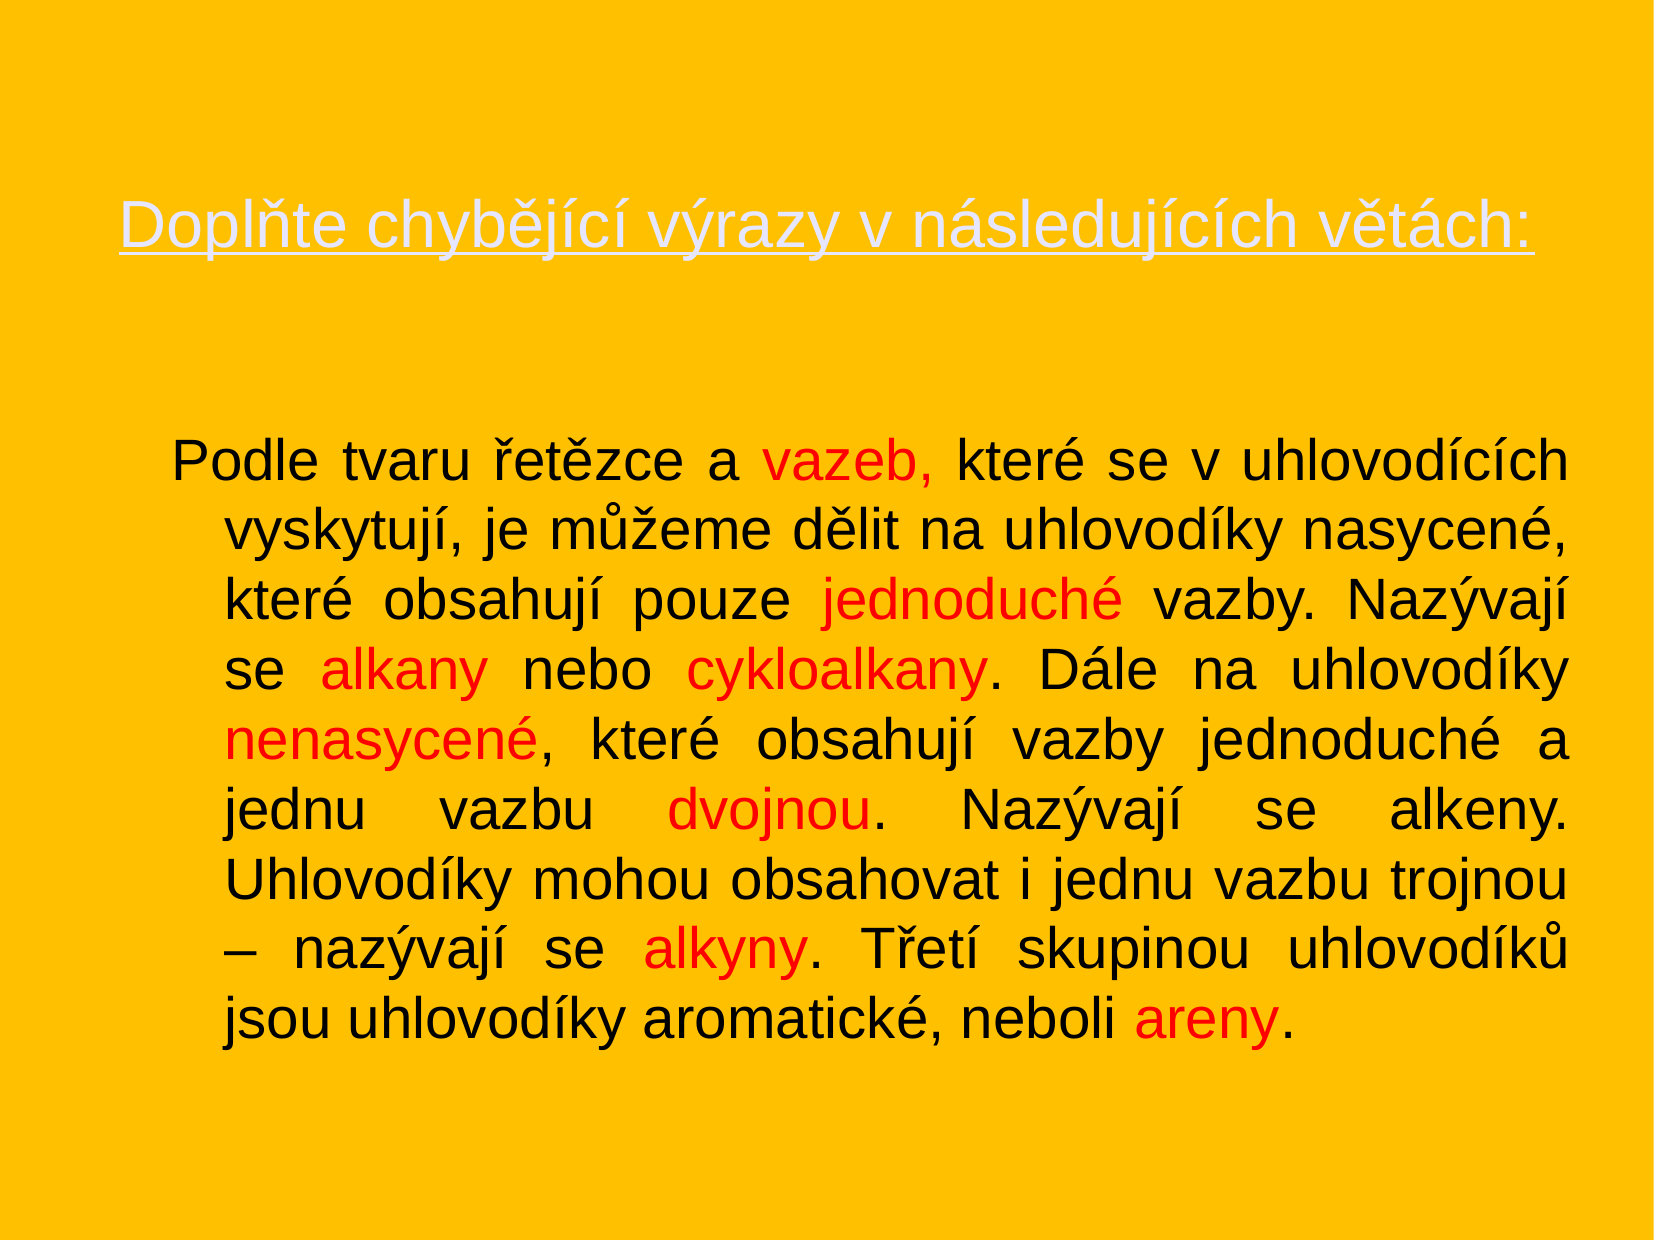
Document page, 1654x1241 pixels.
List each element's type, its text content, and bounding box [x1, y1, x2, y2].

list Podle tvaru řetězce a vazeb, které se v uhlovodících vyskytují, je můžeme dělit na uhlovodíky nasycené, které obsahují pouze jednoduché vazby. Nazývají se alkany nebo cykloalkany. Dále na uhlovodíky nenasycené, které obsahují vazby jednoduché a jednu vazbu dvojnou. Nazývají se alkeny. Uhlovodíky mohou obsahovat i jednu vazbu trojnou – nazývají se alkyny. Třetí skupinou uhlovodíků jsou uhlovodíky aromatické, neboli areny. [82, 421, 1571, 1241]
title Doplňte chybějící výrazy v následujících větách: [82, 117, 1571, 325]
